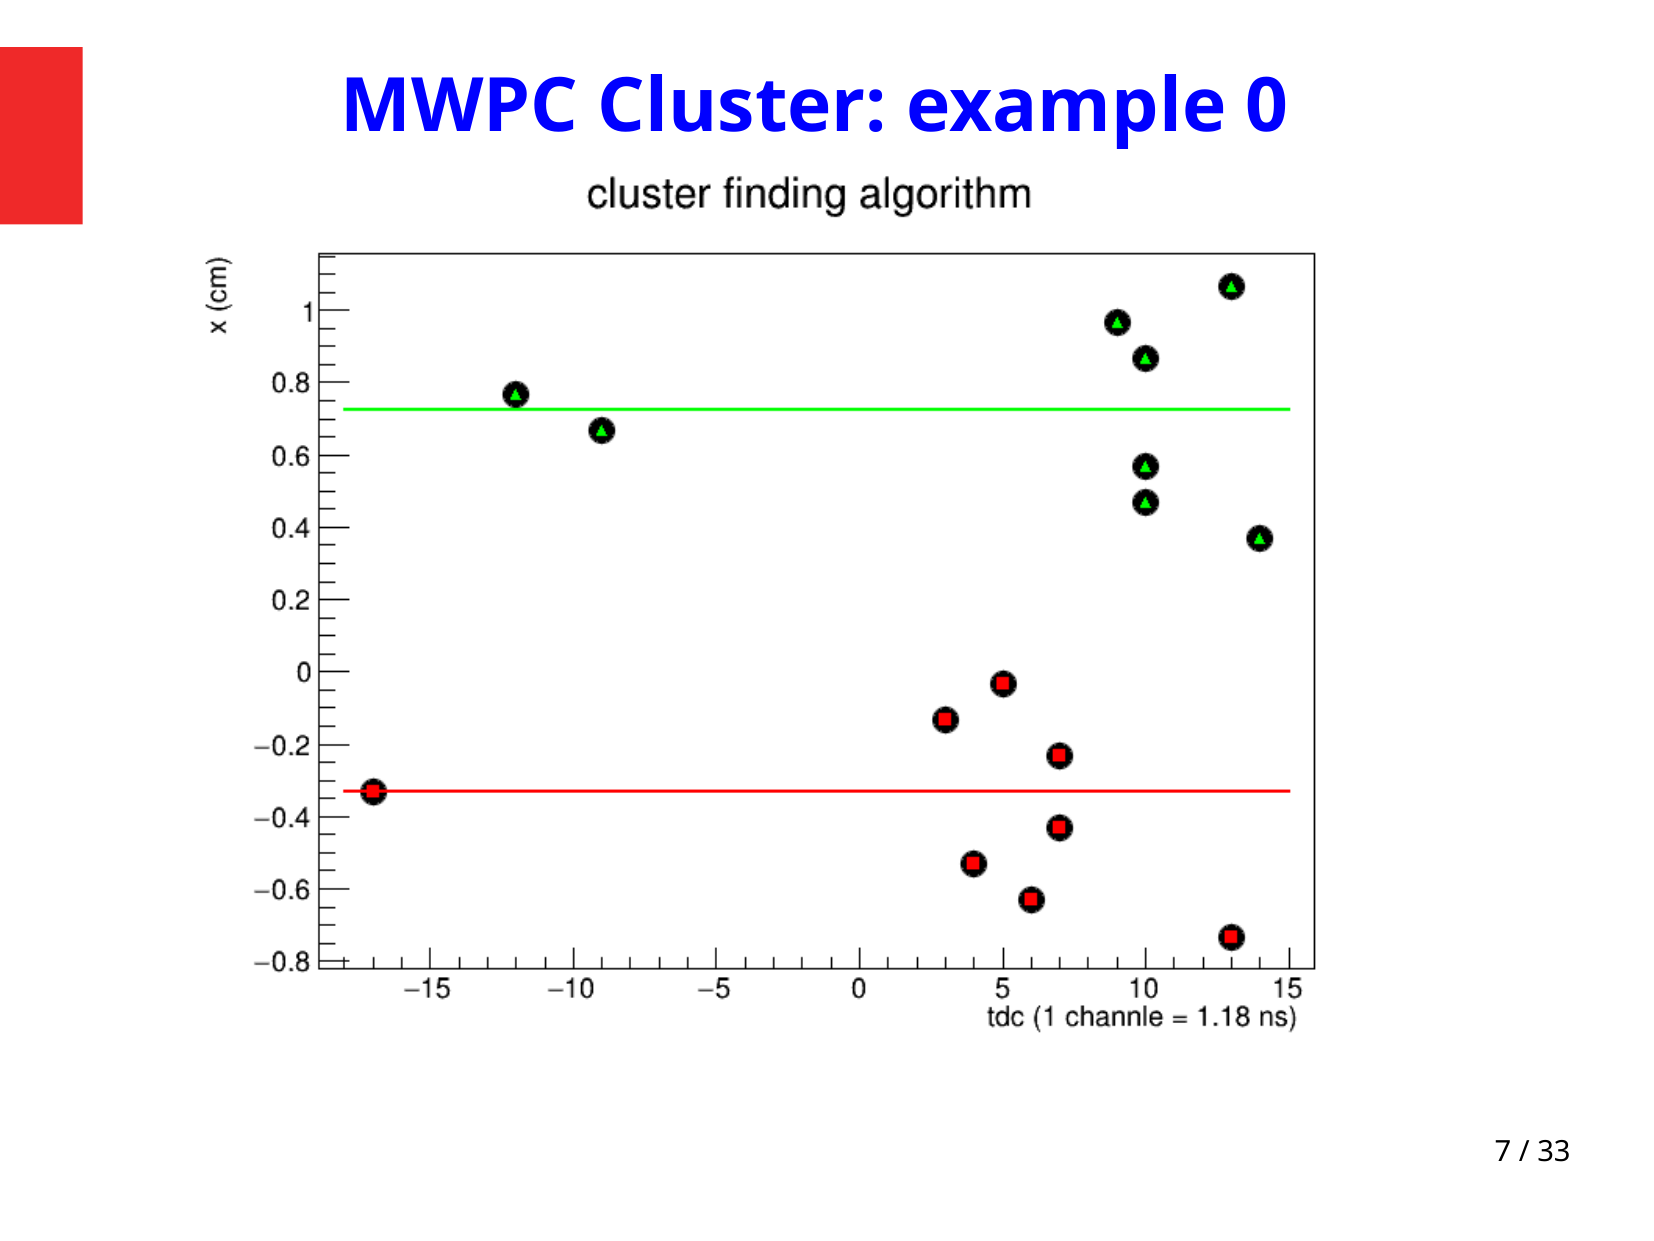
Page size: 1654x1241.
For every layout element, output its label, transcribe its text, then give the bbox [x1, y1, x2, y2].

title MWPC Cluster: example 0 [88, 51, 1542, 154]
picture [195, 164, 1439, 1059]
